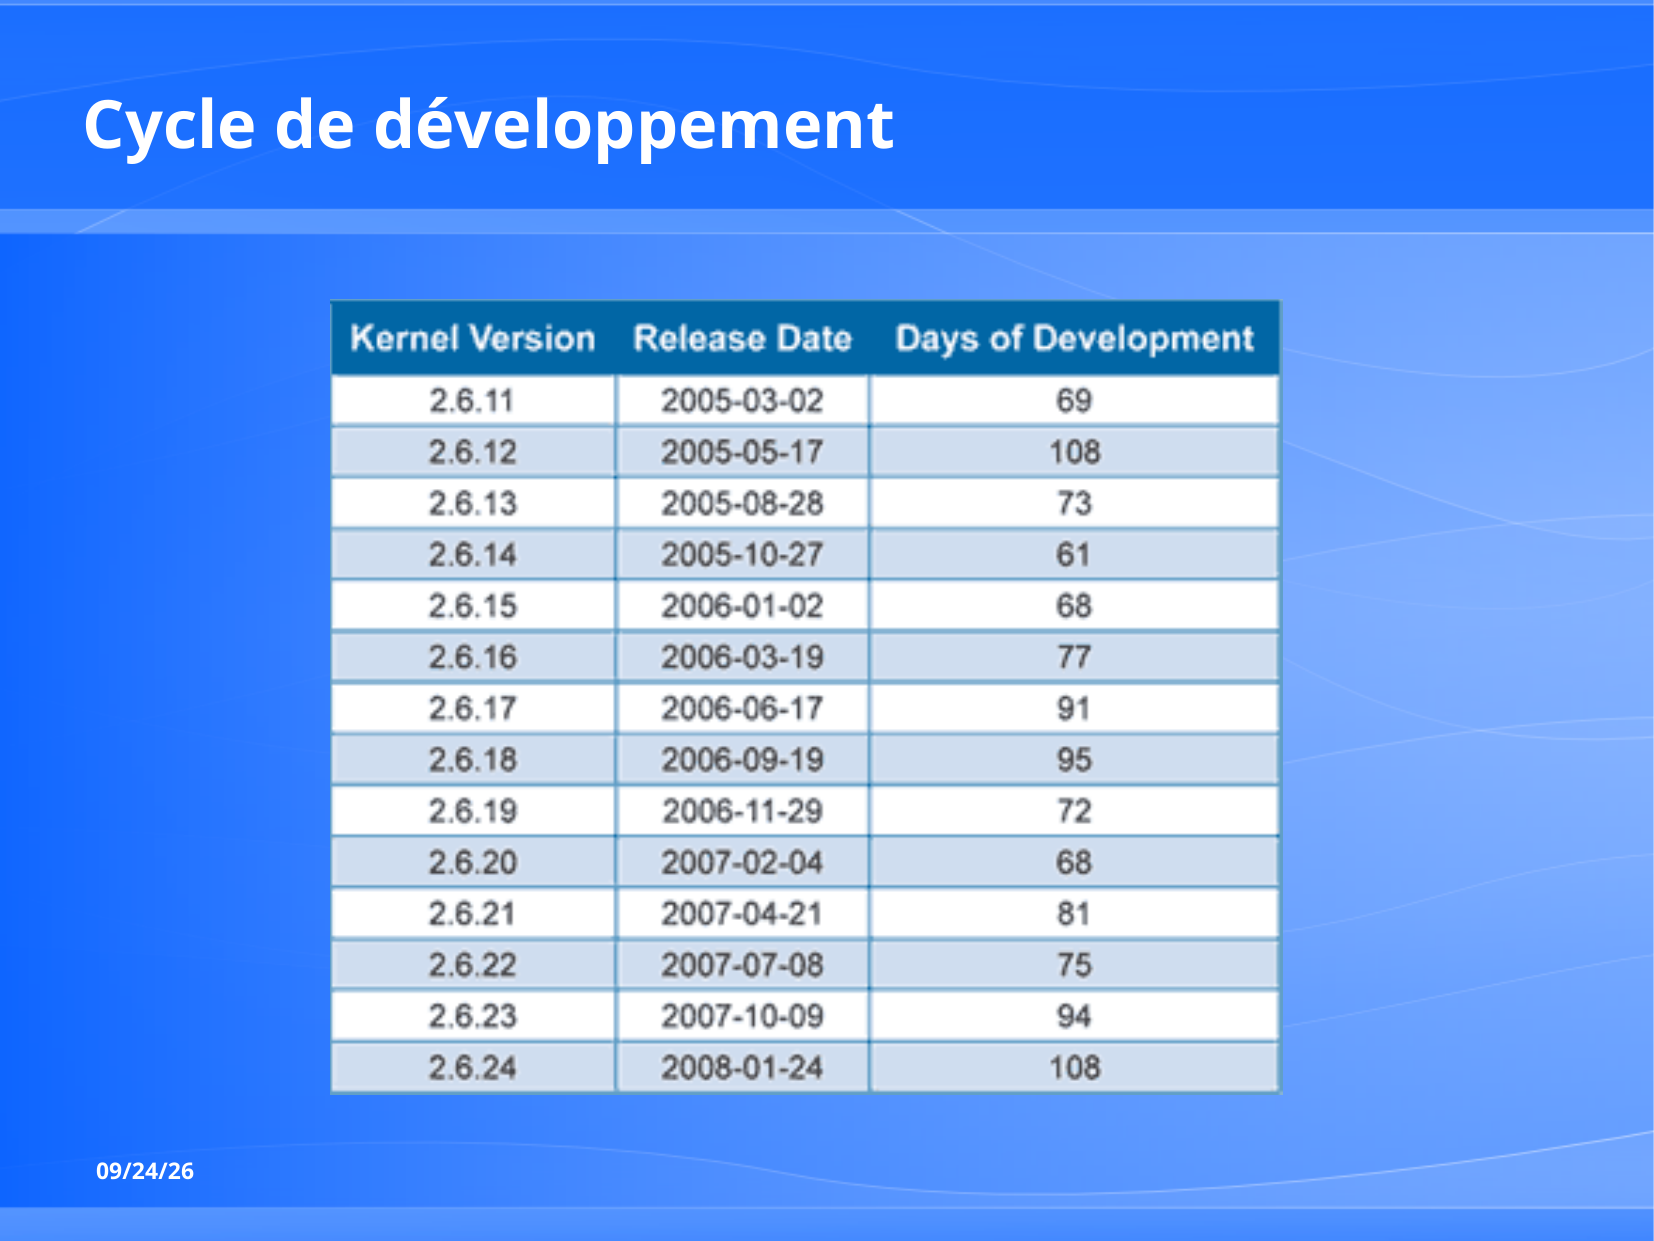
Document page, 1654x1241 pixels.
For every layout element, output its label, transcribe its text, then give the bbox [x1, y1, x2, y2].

title Cycle de développement [23, 15, 1625, 229]
picture [0, 0, 1654, 1241]
